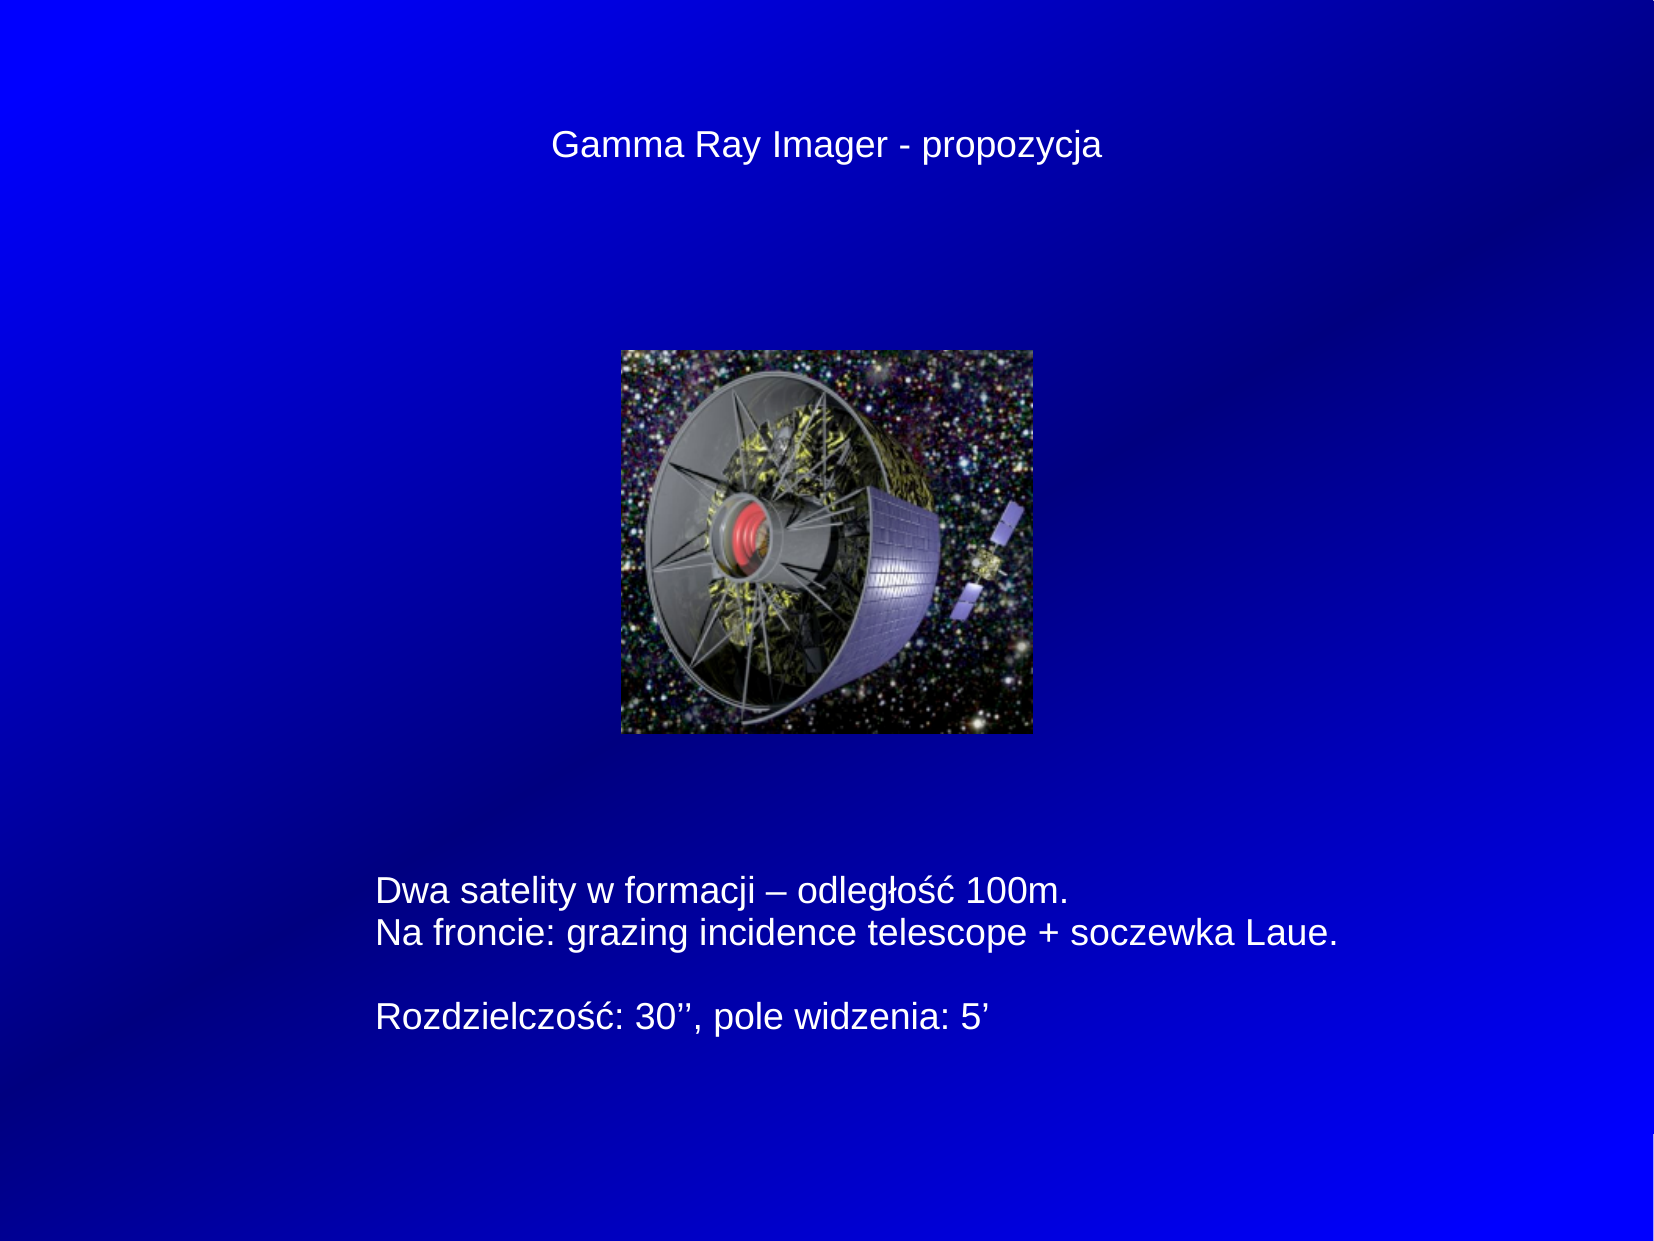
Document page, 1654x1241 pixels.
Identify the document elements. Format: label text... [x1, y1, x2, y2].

text_box Dwa satelity w formacji – odległość 100m. Na froncie: grazing incidence telescope + soczewka Laue. Rozdzielczość: 30’’, pole widzenia: 5’ [360, 862, 1354, 1045]
picture [621, 350, 1033, 734]
text_box Gamma Ray Imager - propozycja [536, 115, 1118, 173]
